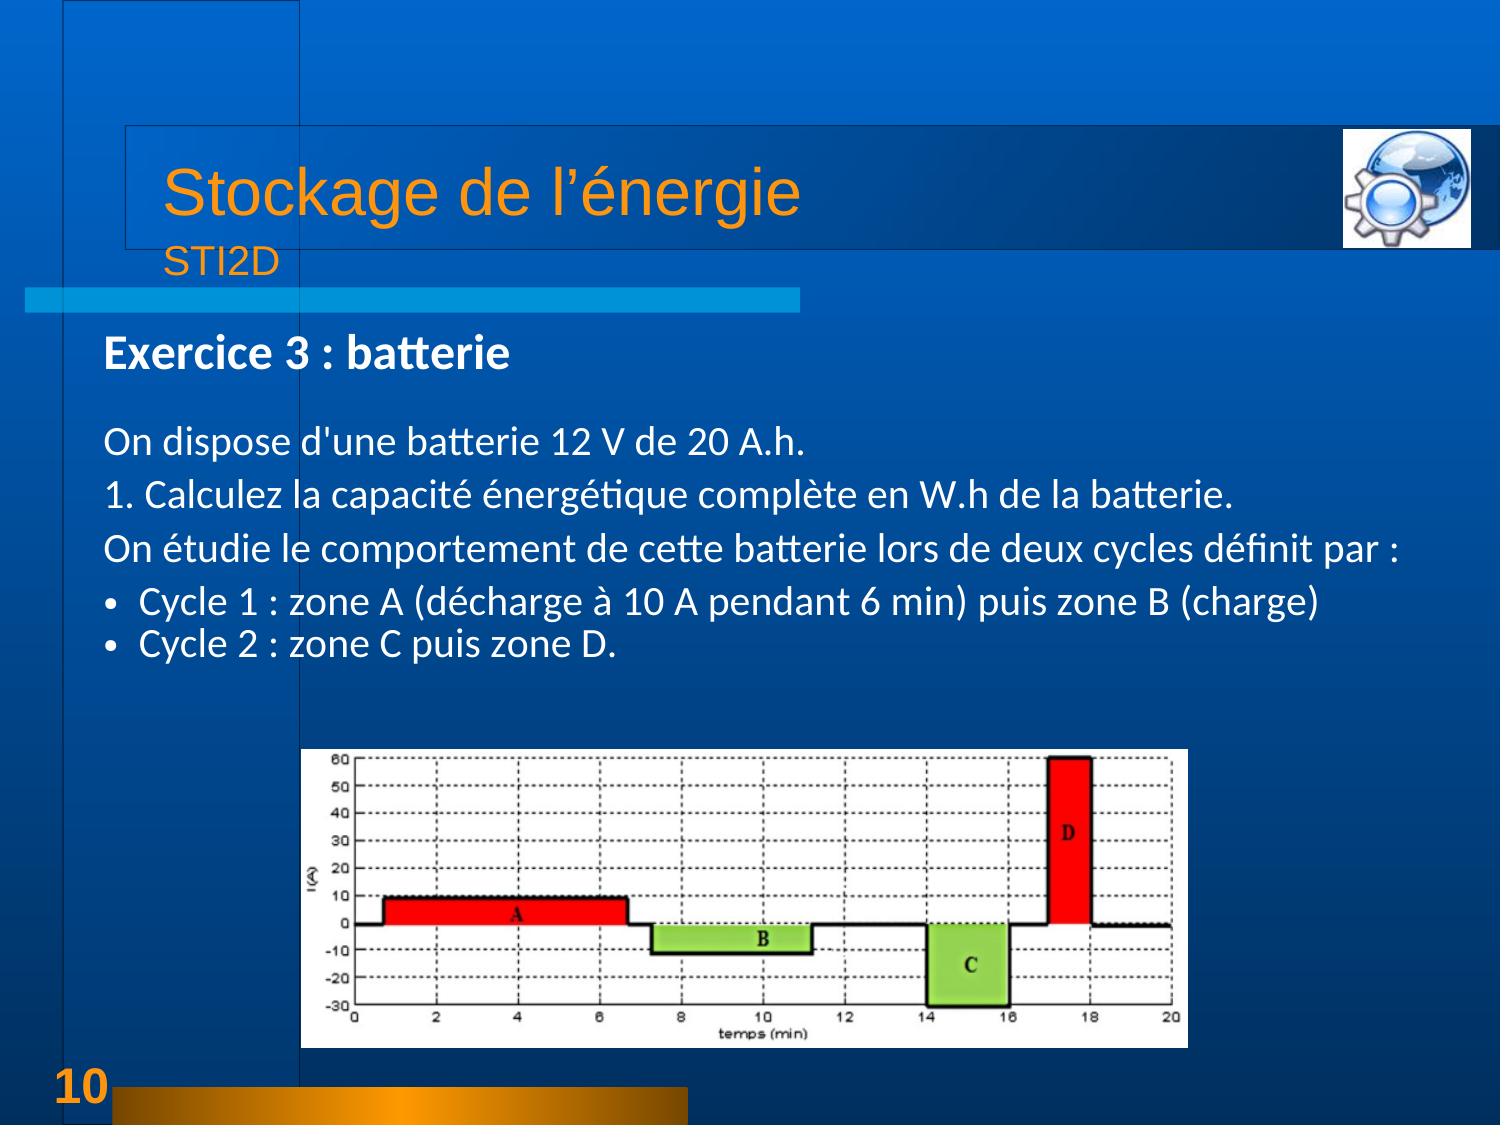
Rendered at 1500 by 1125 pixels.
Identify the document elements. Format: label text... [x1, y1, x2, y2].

picture [301, 749, 1188, 1048]
picture [1343, 129, 1471, 248]
text_box Exercice 3 : batterie On dispose d'une batterie 12 V de 20 A.h. Calculez la capacité énergétique complète en W.h de la batterie. On étudie le comportement de cette batterie lors de deux cycles définit par : Cycle 1 : zone A (décharge à 10 A pendant 6 min) puis zone B (charge) Cycle 2 : zone C puis zone D. [88, 324, 1436, 1010]
